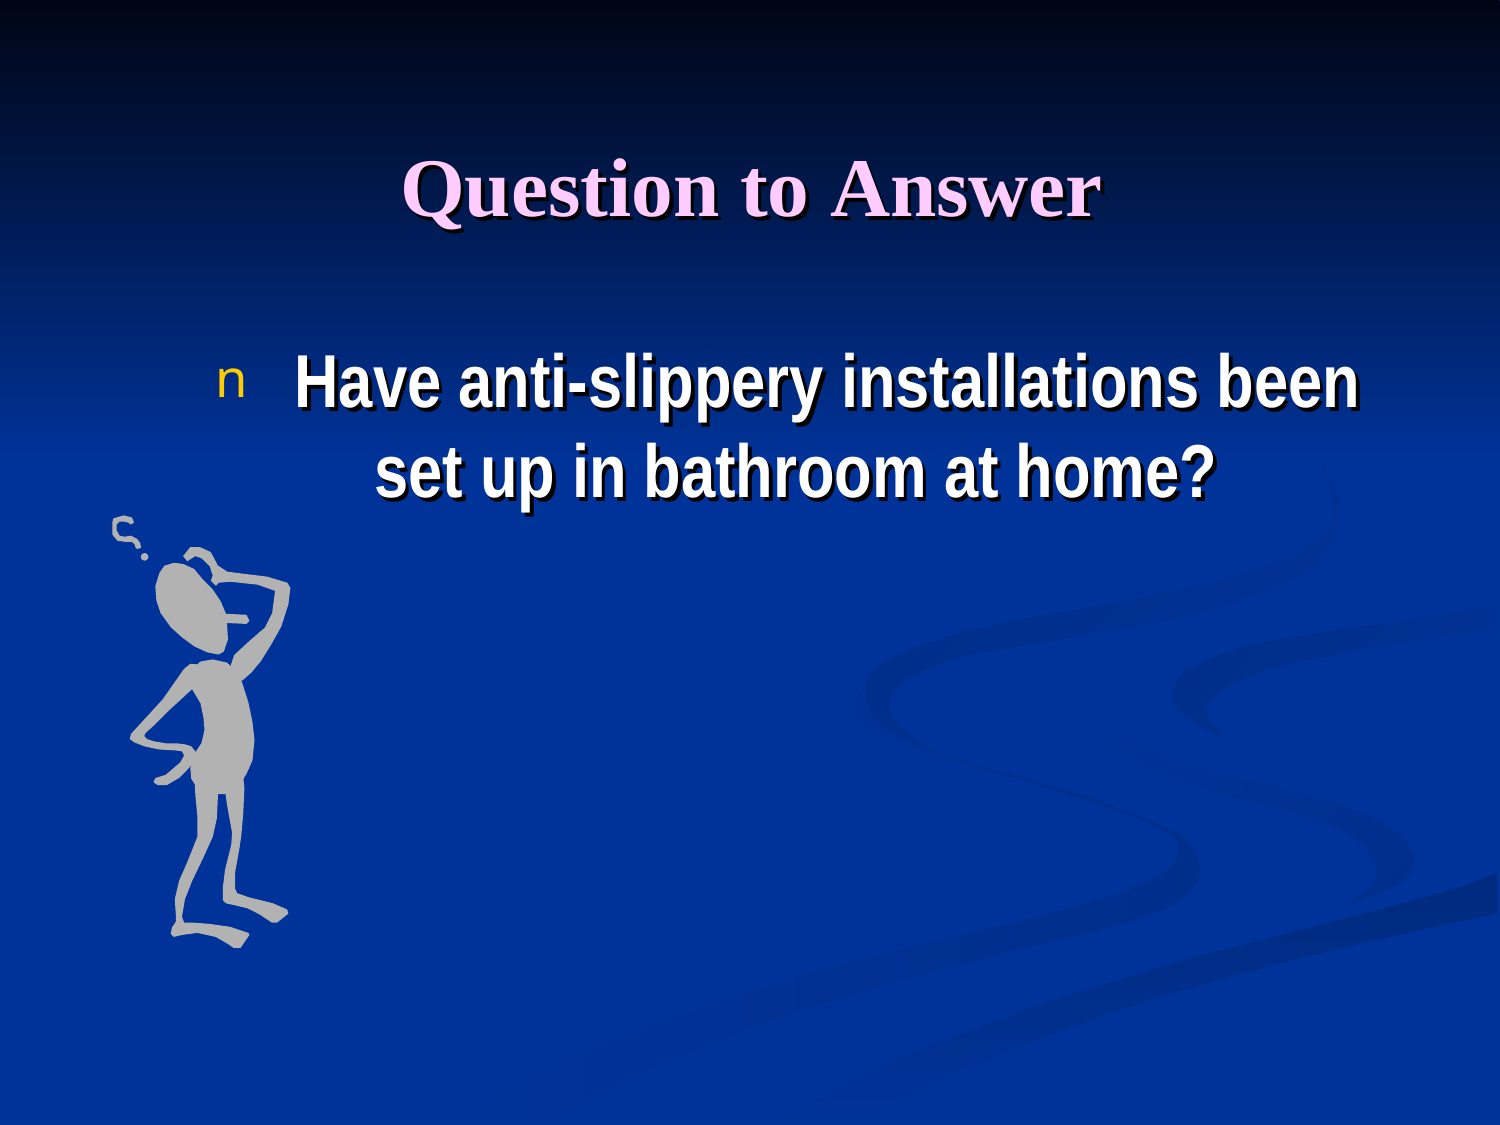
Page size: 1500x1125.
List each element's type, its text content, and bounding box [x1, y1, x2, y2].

list Have anti-slippery installations been set up in bathroom at home? [200, 324, 1425, 1004]
picture [112, 515, 291, 948]
title Question to Answer [76, 113, 1427, 254]
